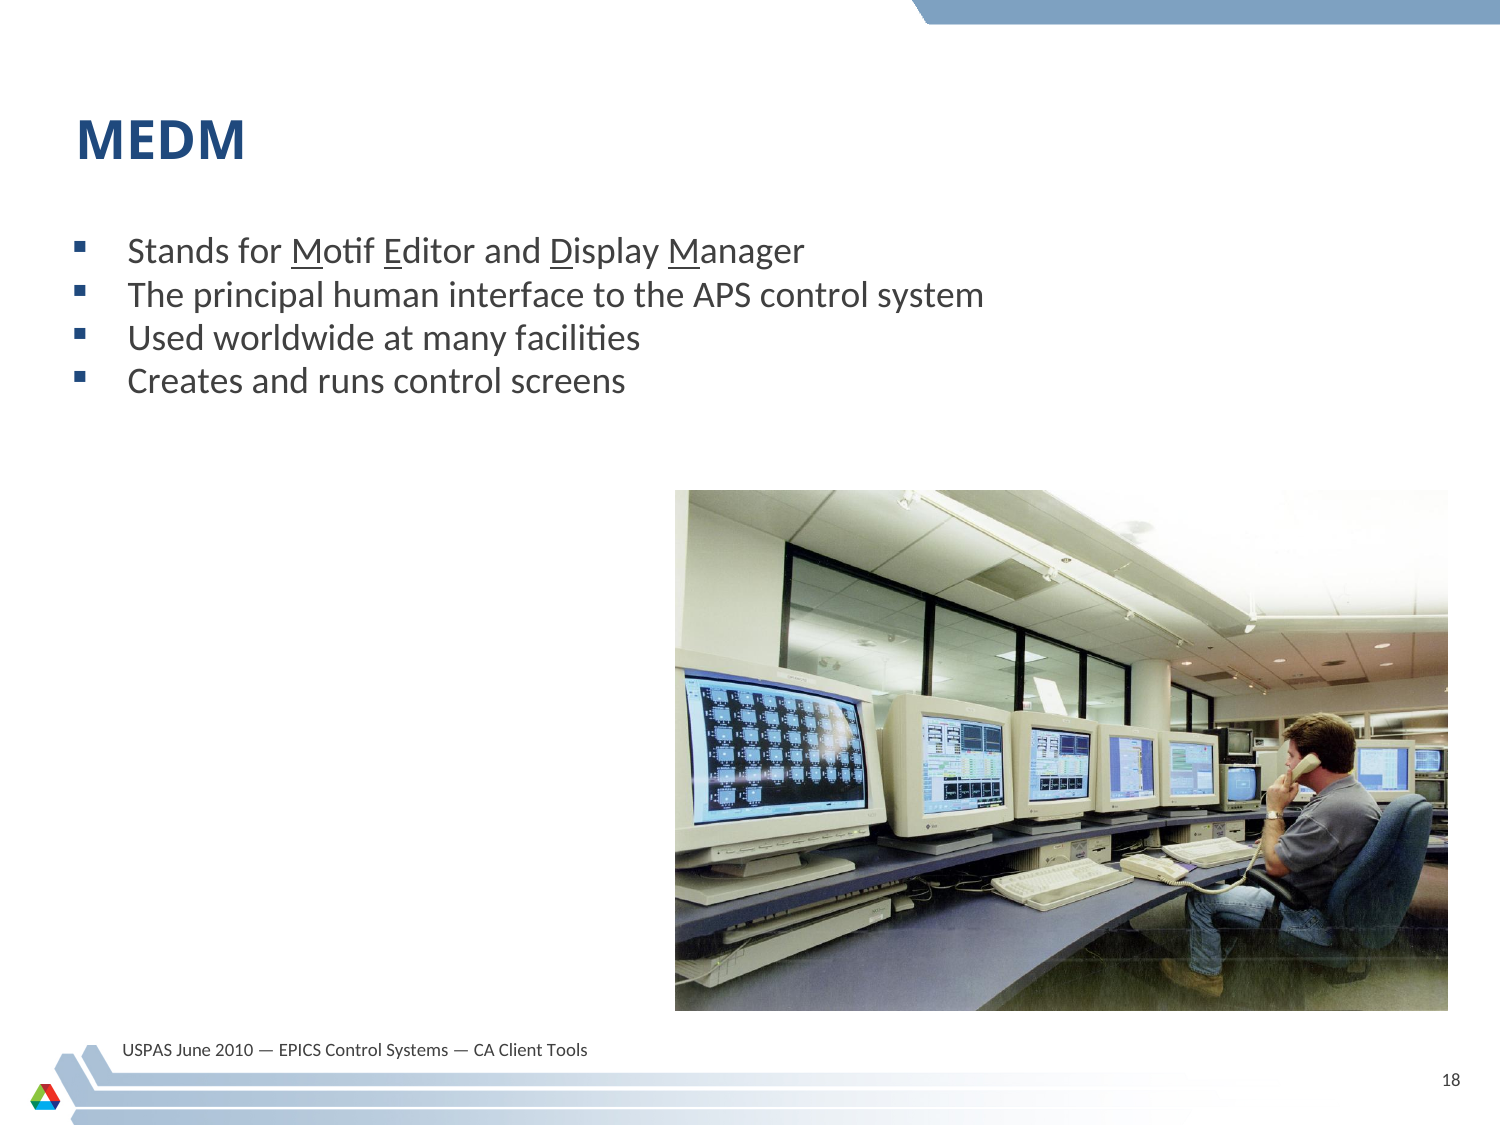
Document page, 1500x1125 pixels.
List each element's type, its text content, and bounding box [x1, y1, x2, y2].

title MEDM [75, 45, 1426, 233]
picture [0, 1037, 1500, 1125]
picture [675, 490, 1448, 1011]
picture [0, 0, 1500, 26]
list Stands for Motif Editor and Display Manager The principal human interface to the APS control system Used worldwide at many facilities Creates and runs control screens [56, 229, 1359, 740]
